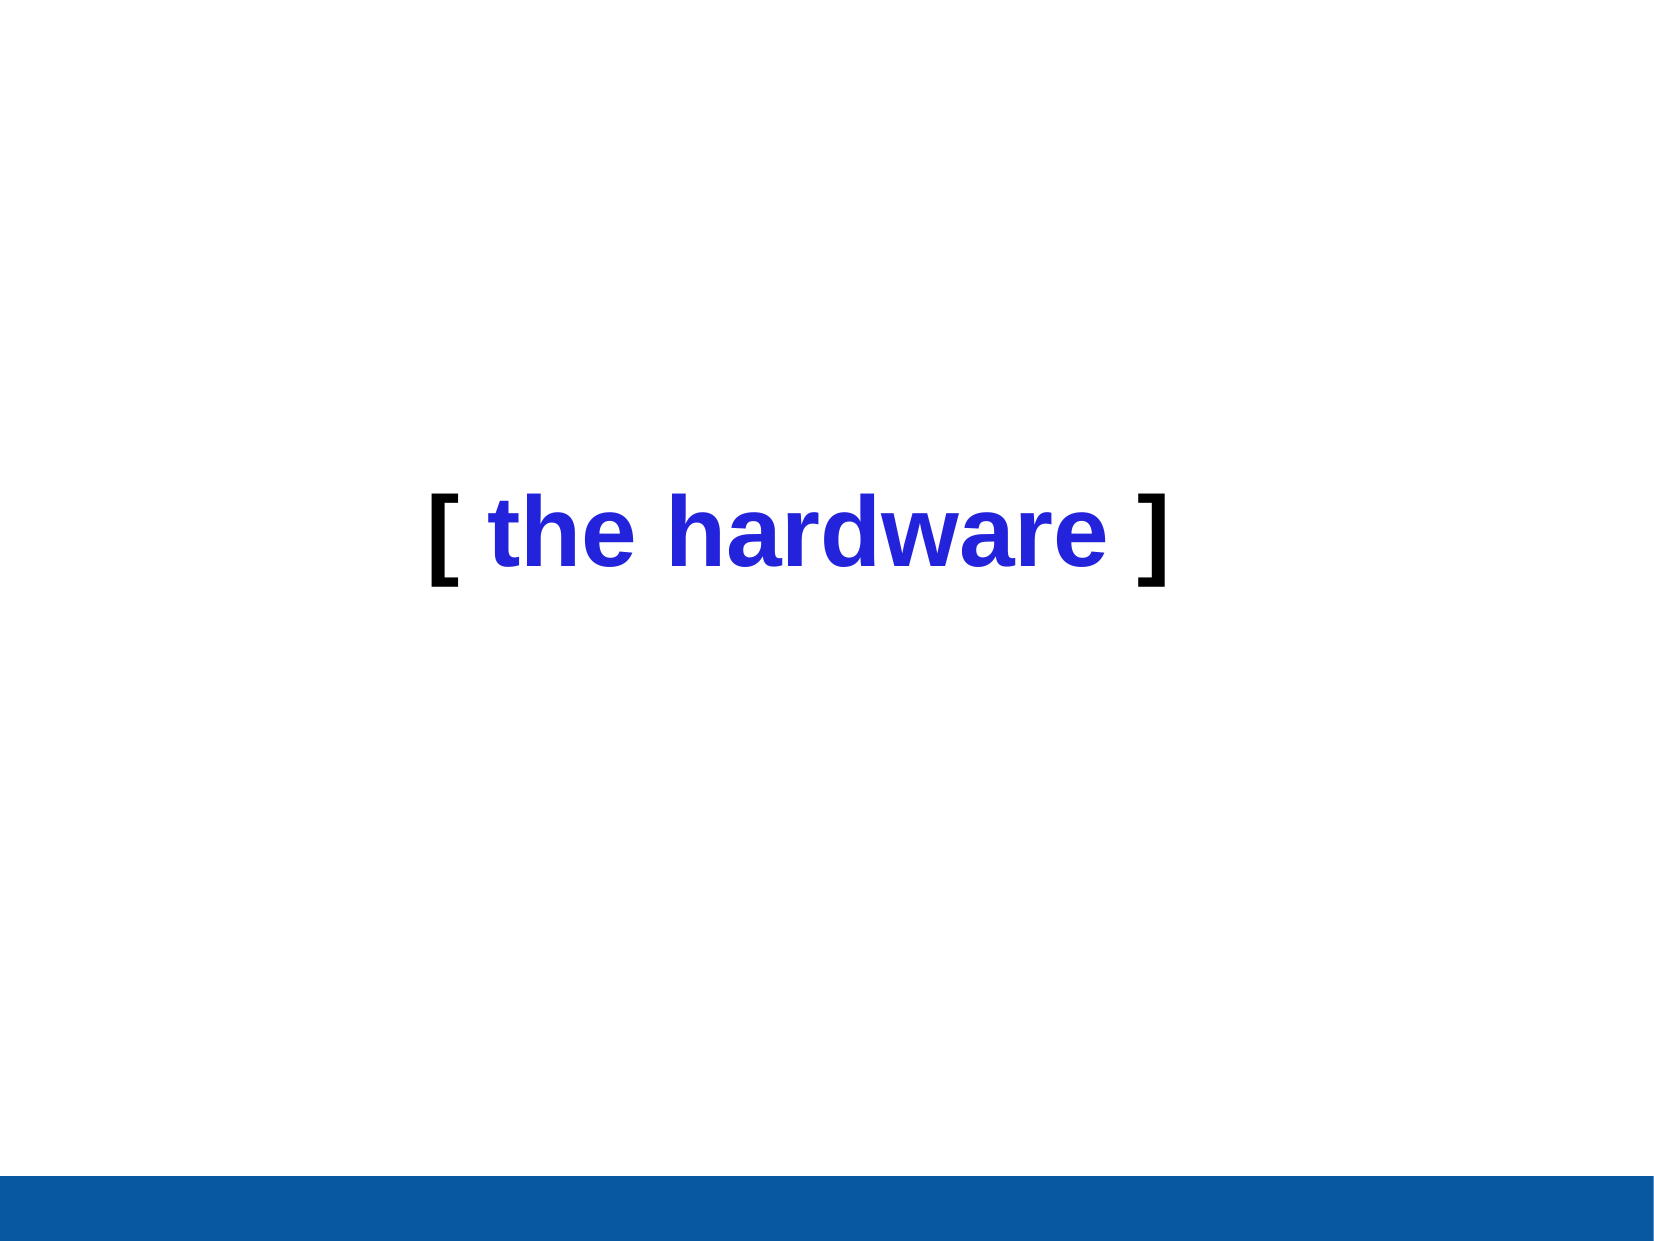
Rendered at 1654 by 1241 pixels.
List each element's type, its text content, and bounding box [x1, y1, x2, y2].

picture [0, 1176, 1654, 1241]
list [ the hardware ] [297, 404, 1300, 738]
